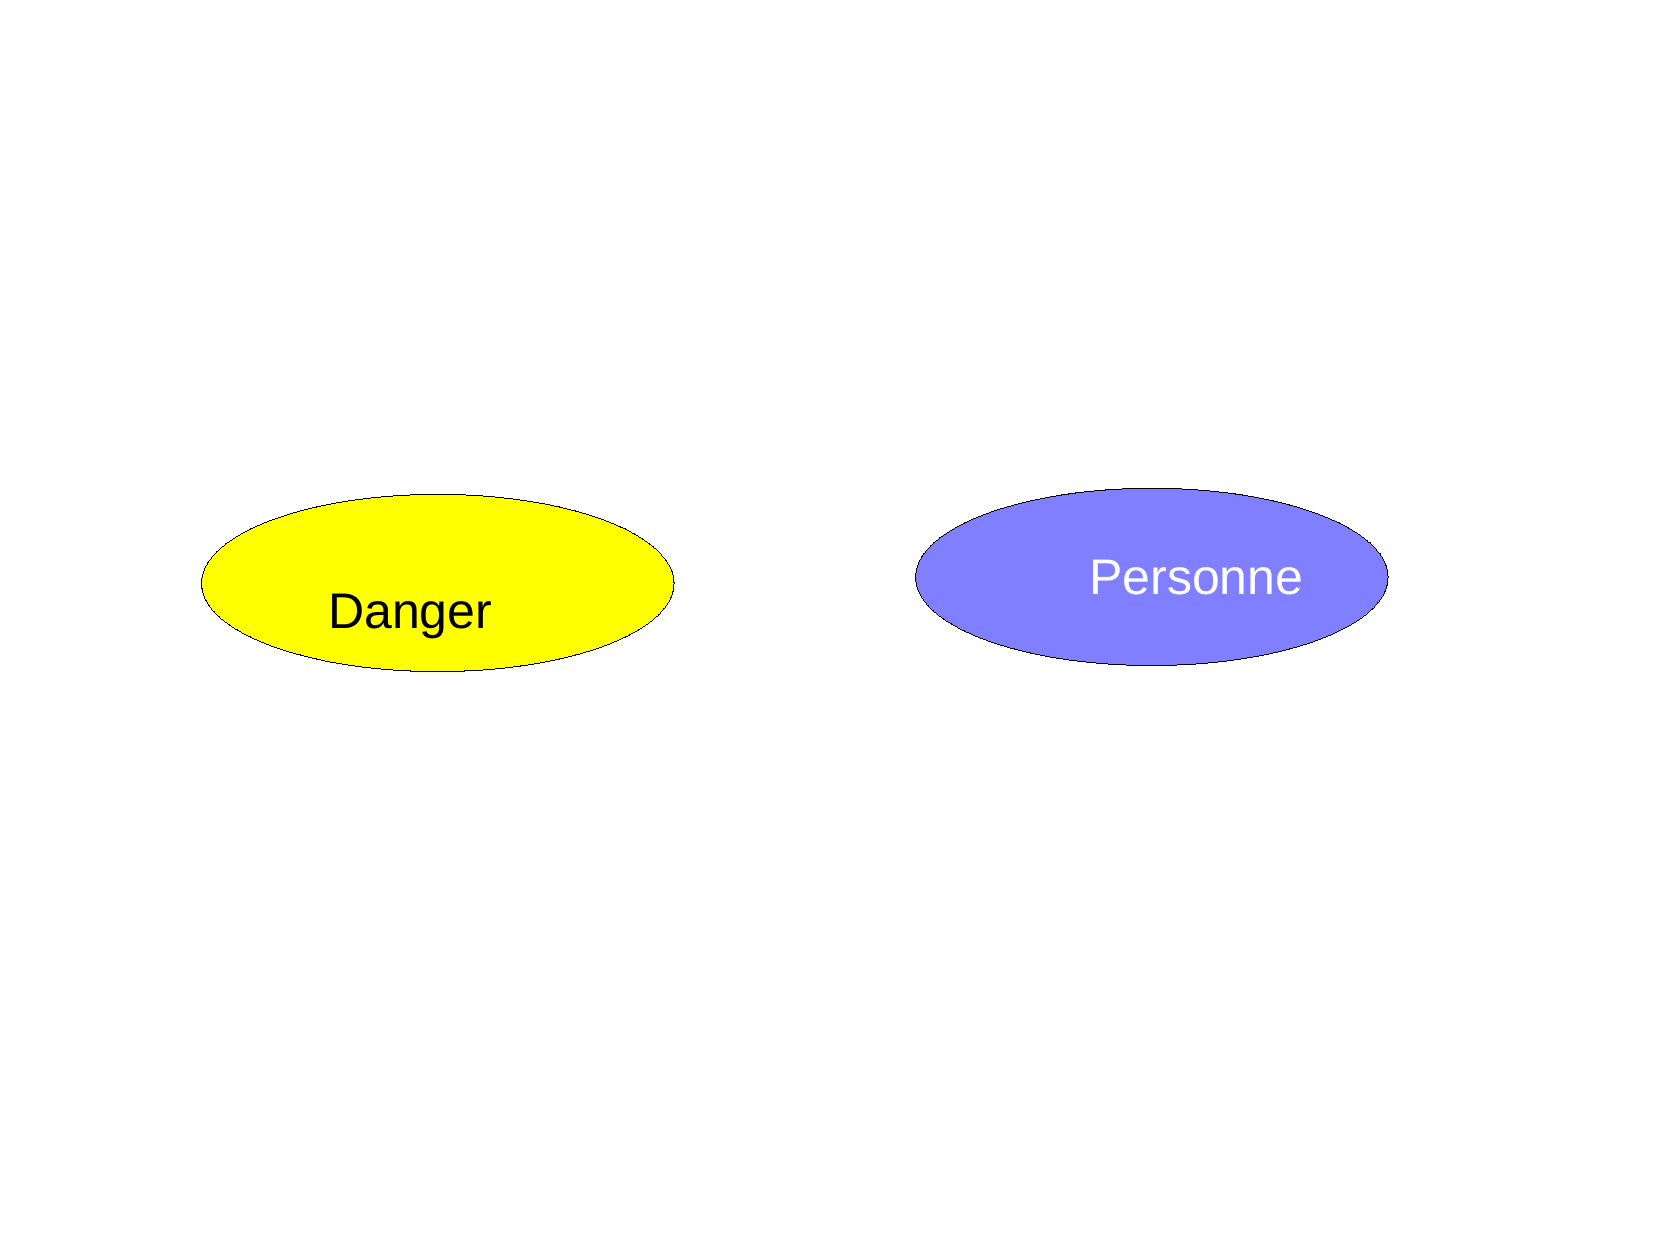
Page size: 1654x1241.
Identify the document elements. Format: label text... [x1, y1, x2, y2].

text_box Danger [201, 494, 675, 672]
text_box Personne [915, 488, 1389, 666]
